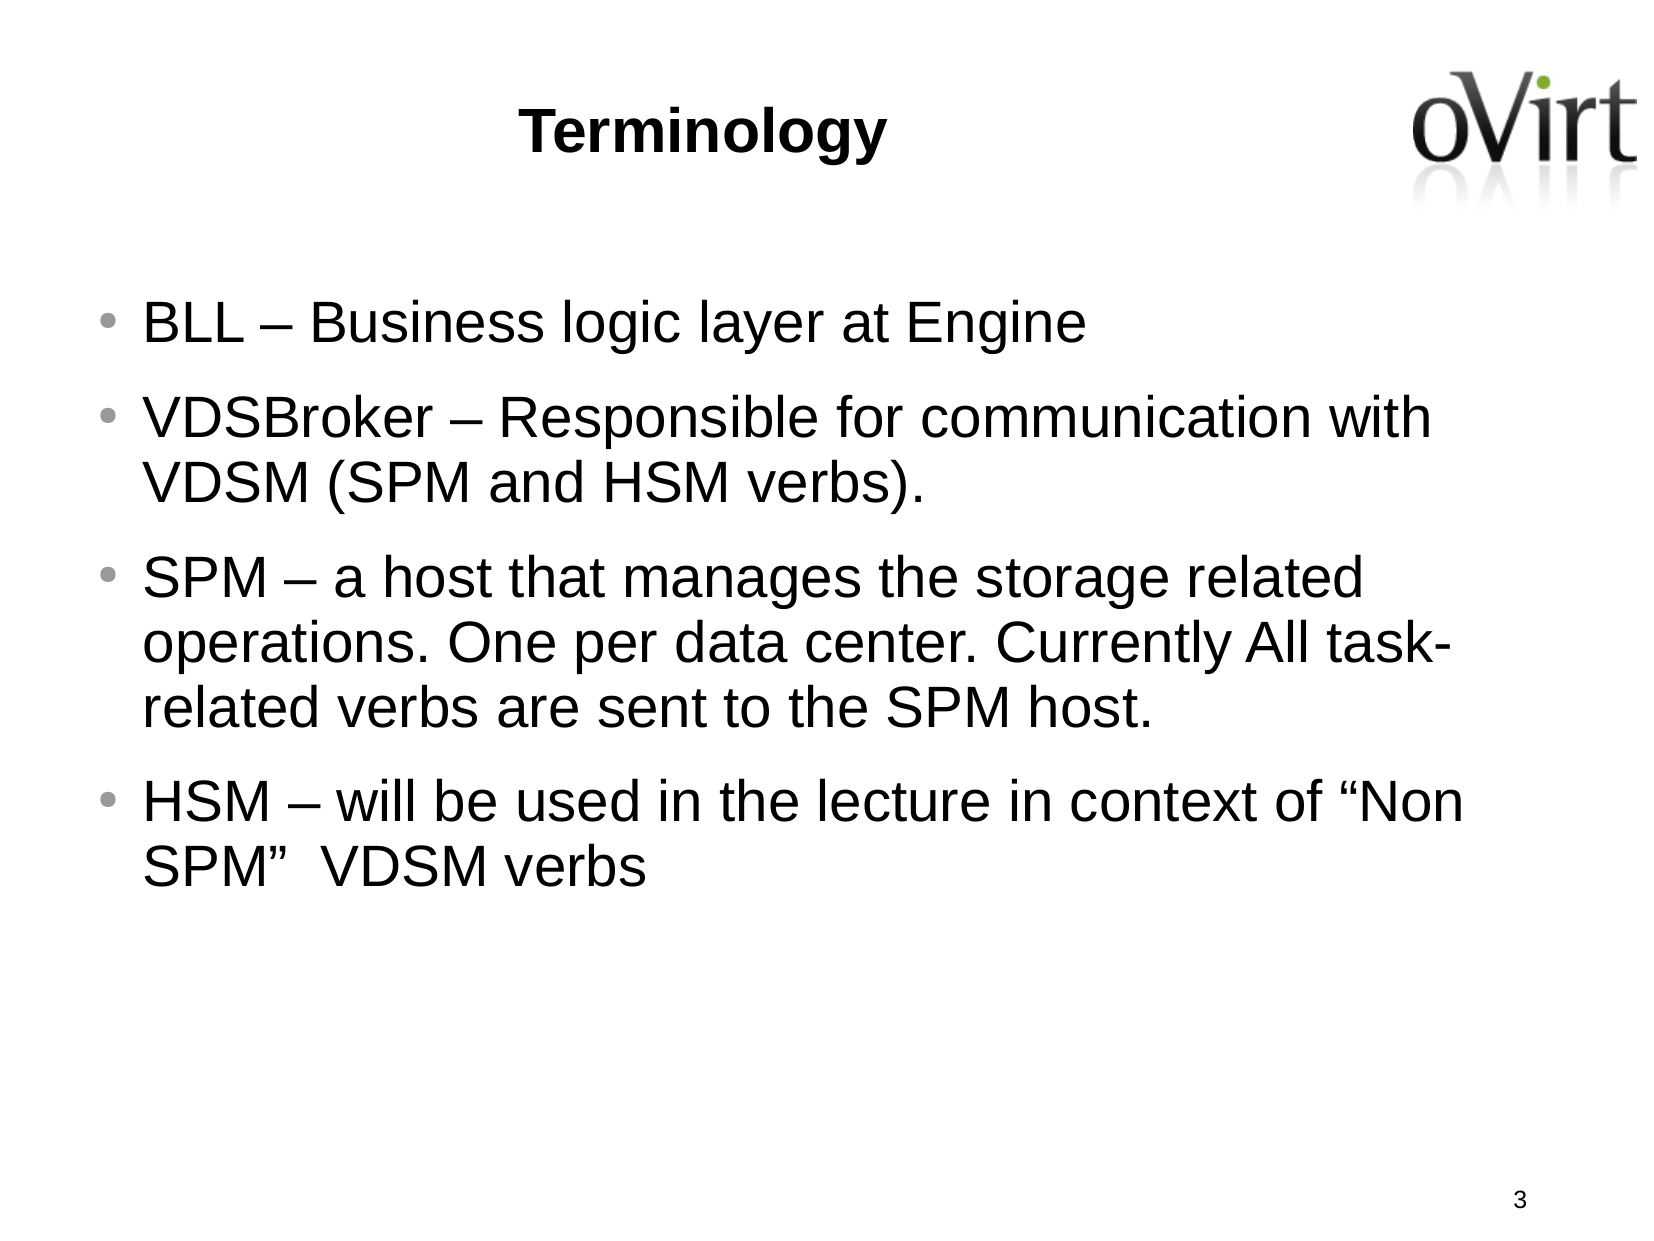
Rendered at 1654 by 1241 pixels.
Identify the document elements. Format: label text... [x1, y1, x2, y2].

list BLL – Business logic layer at Engine VDSBroker – Responsible for communication with VDSM (SPM and HSM verbs). SPM – a host that manages the storage related operations. One per data center. Currently All task-related verbs are sent to the SPM host. HSM – will be used in the lecture in context of “Non SPM” VDSM verbs [82, 290, 1571, 995]
picture [1413, 63, 1637, 212]
title Terminology [82, 37, 1303, 226]
